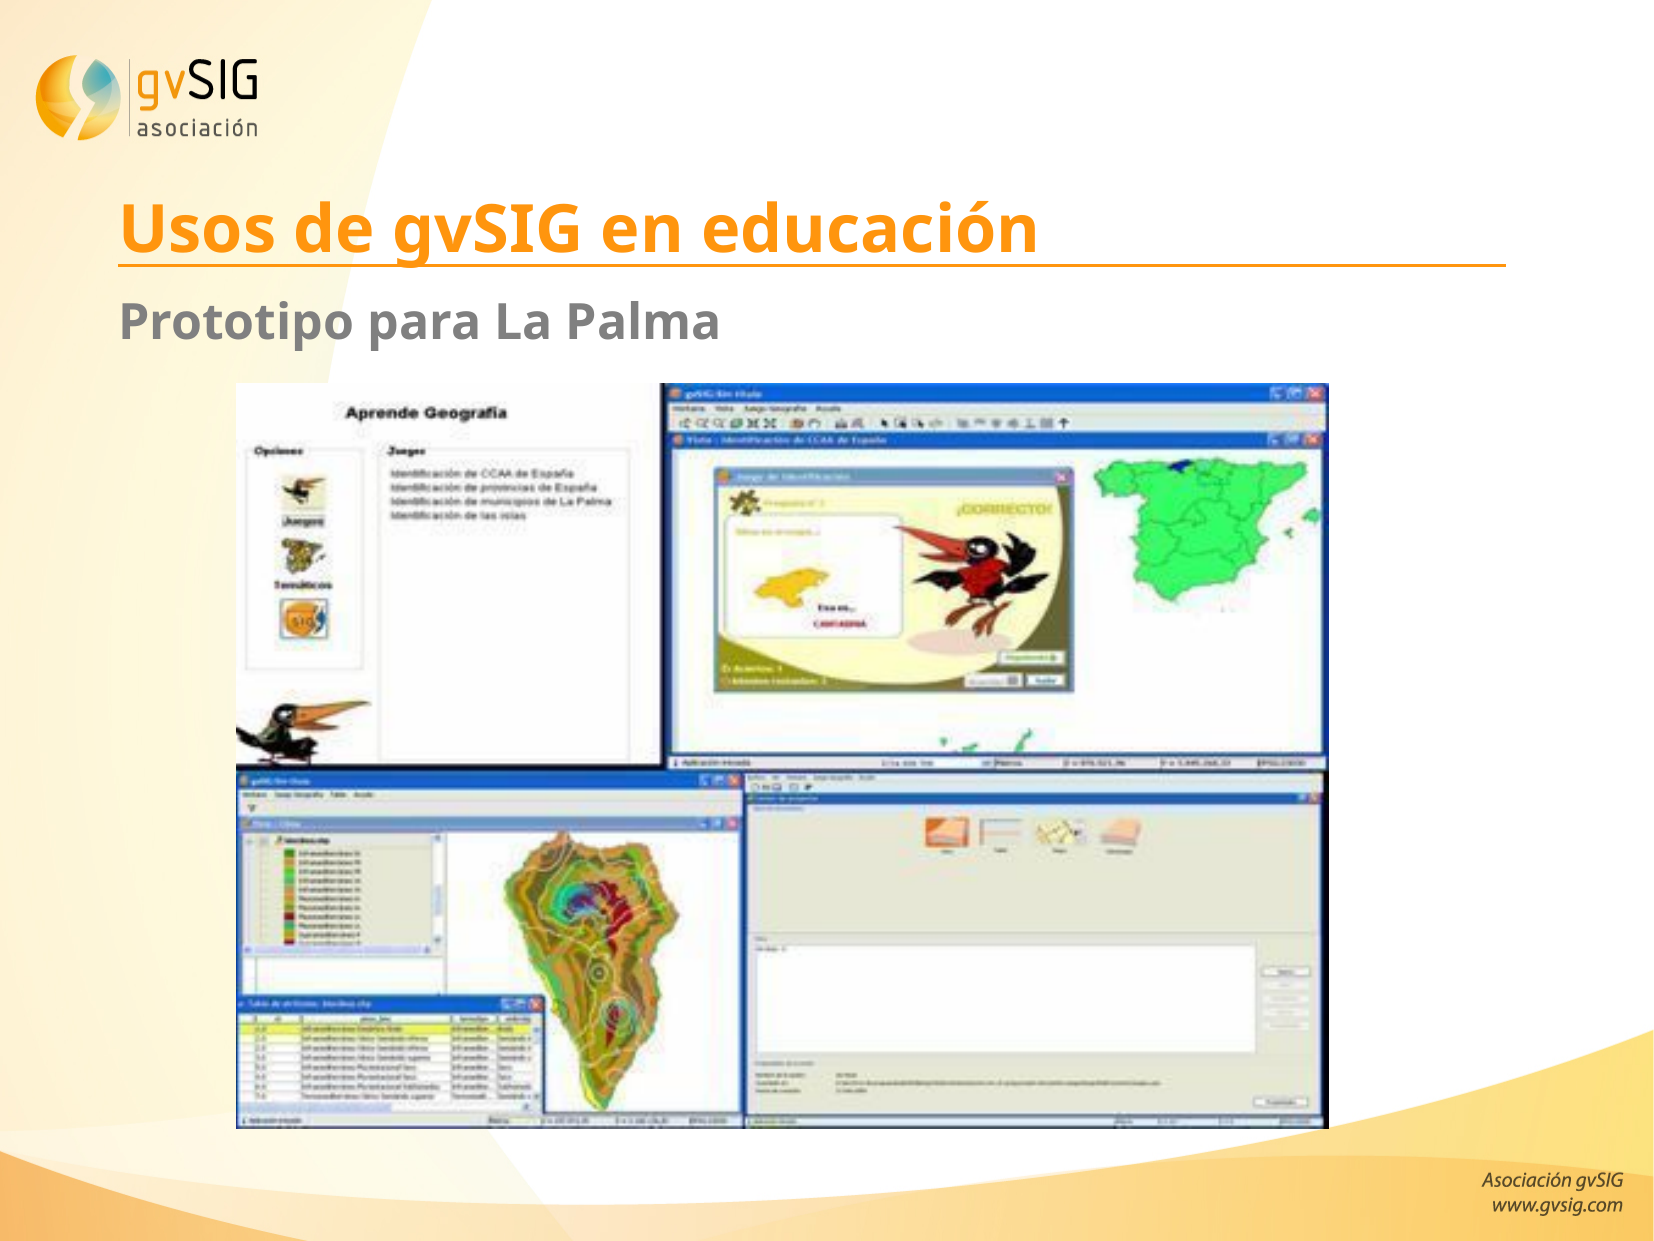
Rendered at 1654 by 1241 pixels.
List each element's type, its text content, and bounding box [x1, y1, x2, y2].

title Usos de gvSIG en educación [118, 177, 1607, 276]
picture [0, 0, 1654, 1241]
title Prototipo para La Palma [118, 276, 1359, 365]
